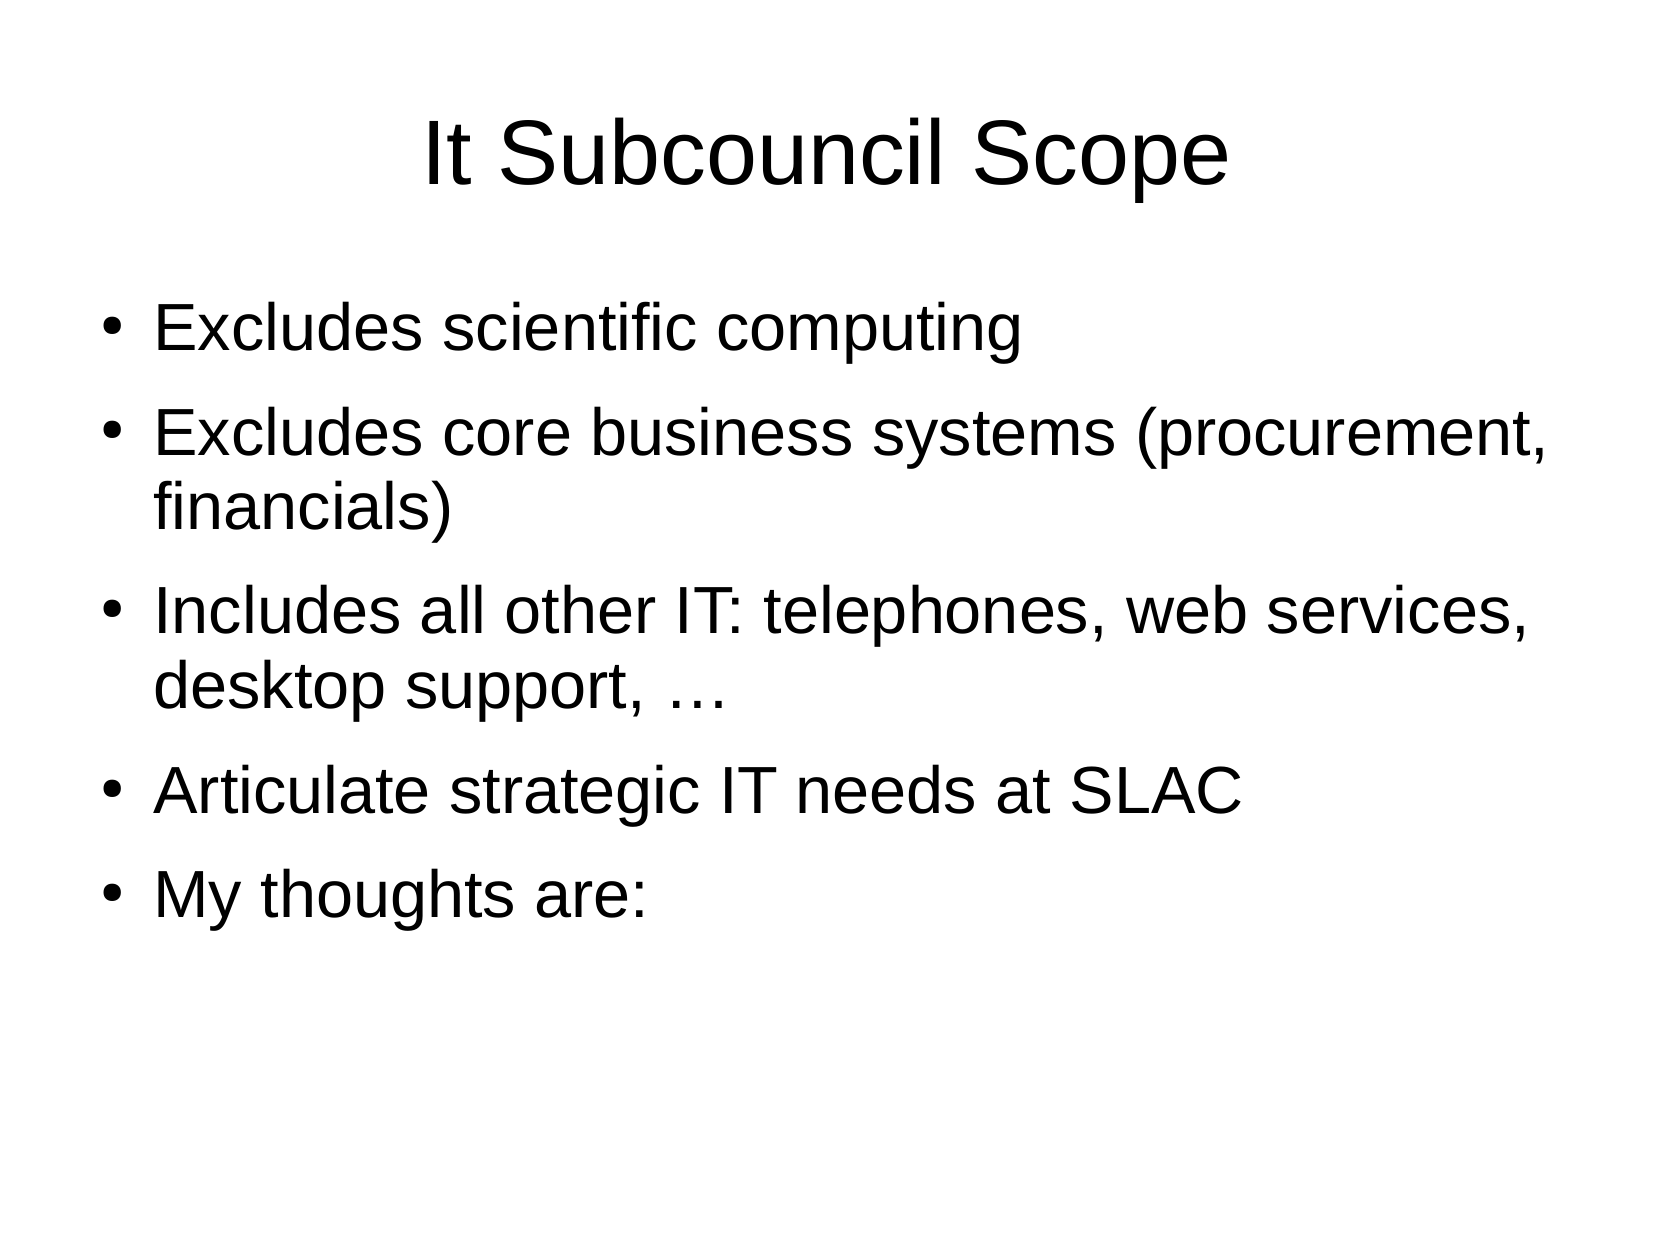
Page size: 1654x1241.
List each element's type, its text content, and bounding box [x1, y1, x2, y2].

title It Subcouncil Scope [82, 49, 1571, 257]
list Excludes scientific computing Excludes core business systems (procurement, financials) Includes all other IT: telephones, web services, desktop support, … Articulate strategic IT needs at SLAC My thoughts are: [82, 290, 1571, 1109]
